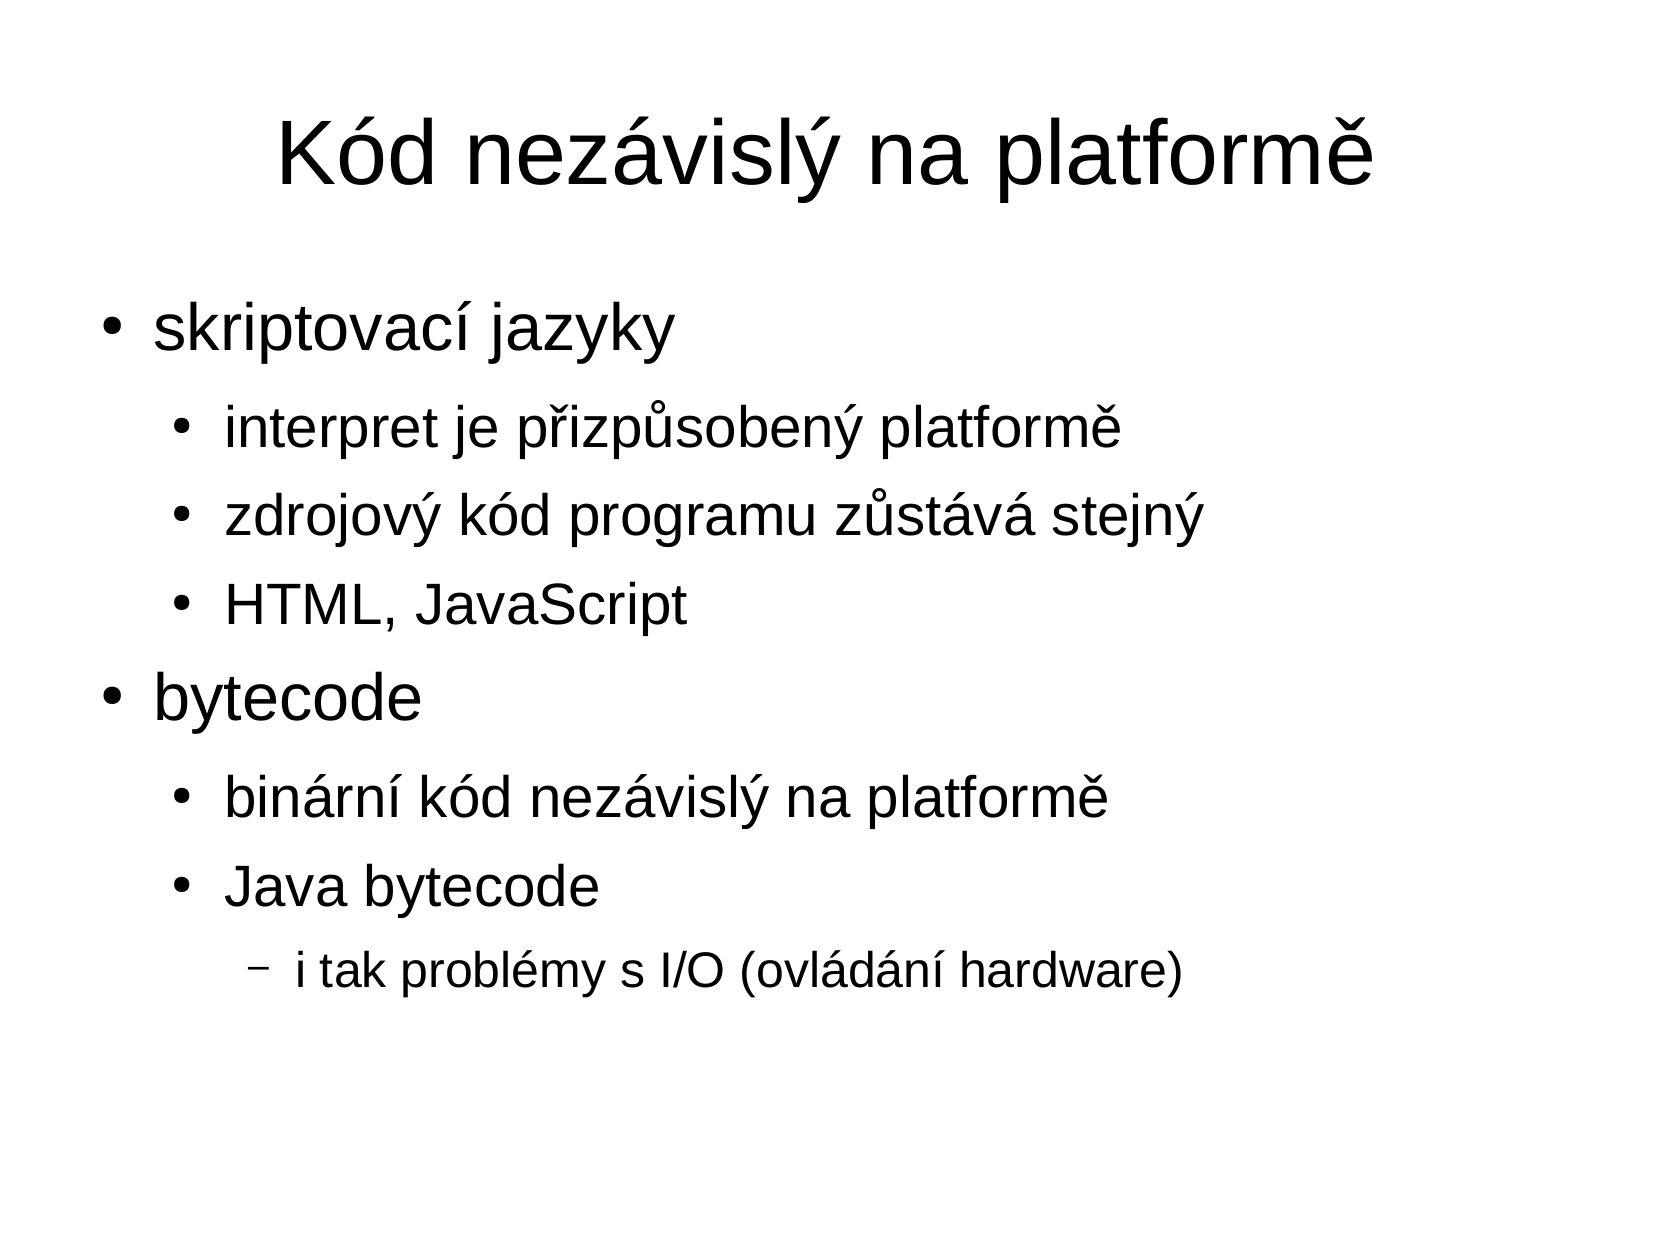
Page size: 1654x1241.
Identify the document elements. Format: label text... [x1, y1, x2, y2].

list skriptovací jazyky interpret je přizpůsobený platformě zdrojový kód programu zůstává stejný HTML, JavaScript bytecode binární kód nezávislý na platformě Java bytecode i tak problémy s I/O (ovládání hardware) [82, 290, 1571, 1109]
title Kód nezávislý na platformě [82, 49, 1571, 257]
